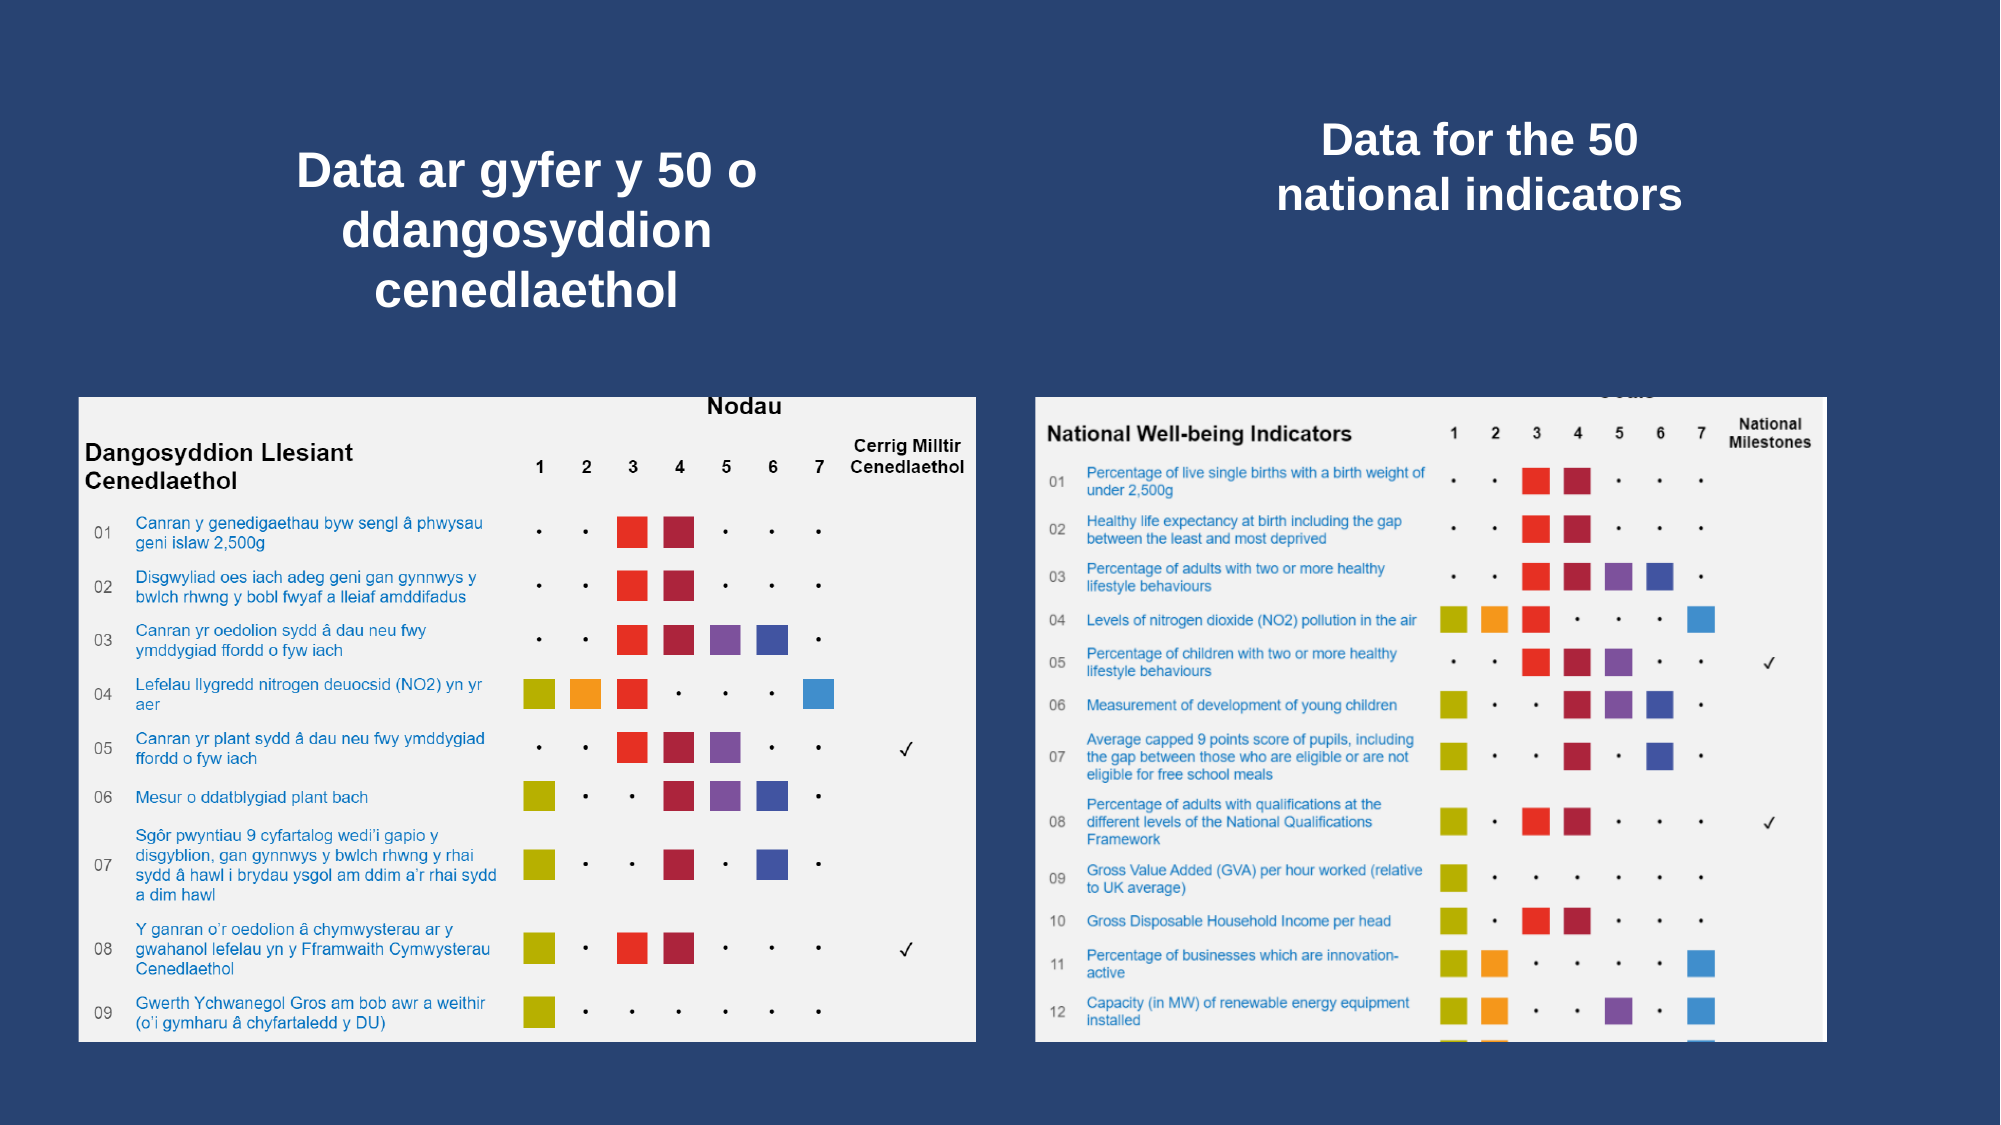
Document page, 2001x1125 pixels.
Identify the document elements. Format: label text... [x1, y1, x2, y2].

picture [78, 397, 976, 1042]
picture [1035, 397, 1827, 1042]
text_box Data ar gyfer y 50 o ddangosyddion cenedlaethol [225, 129, 830, 327]
text_box Data for the 50 national indicators [1224, 101, 1736, 229]
